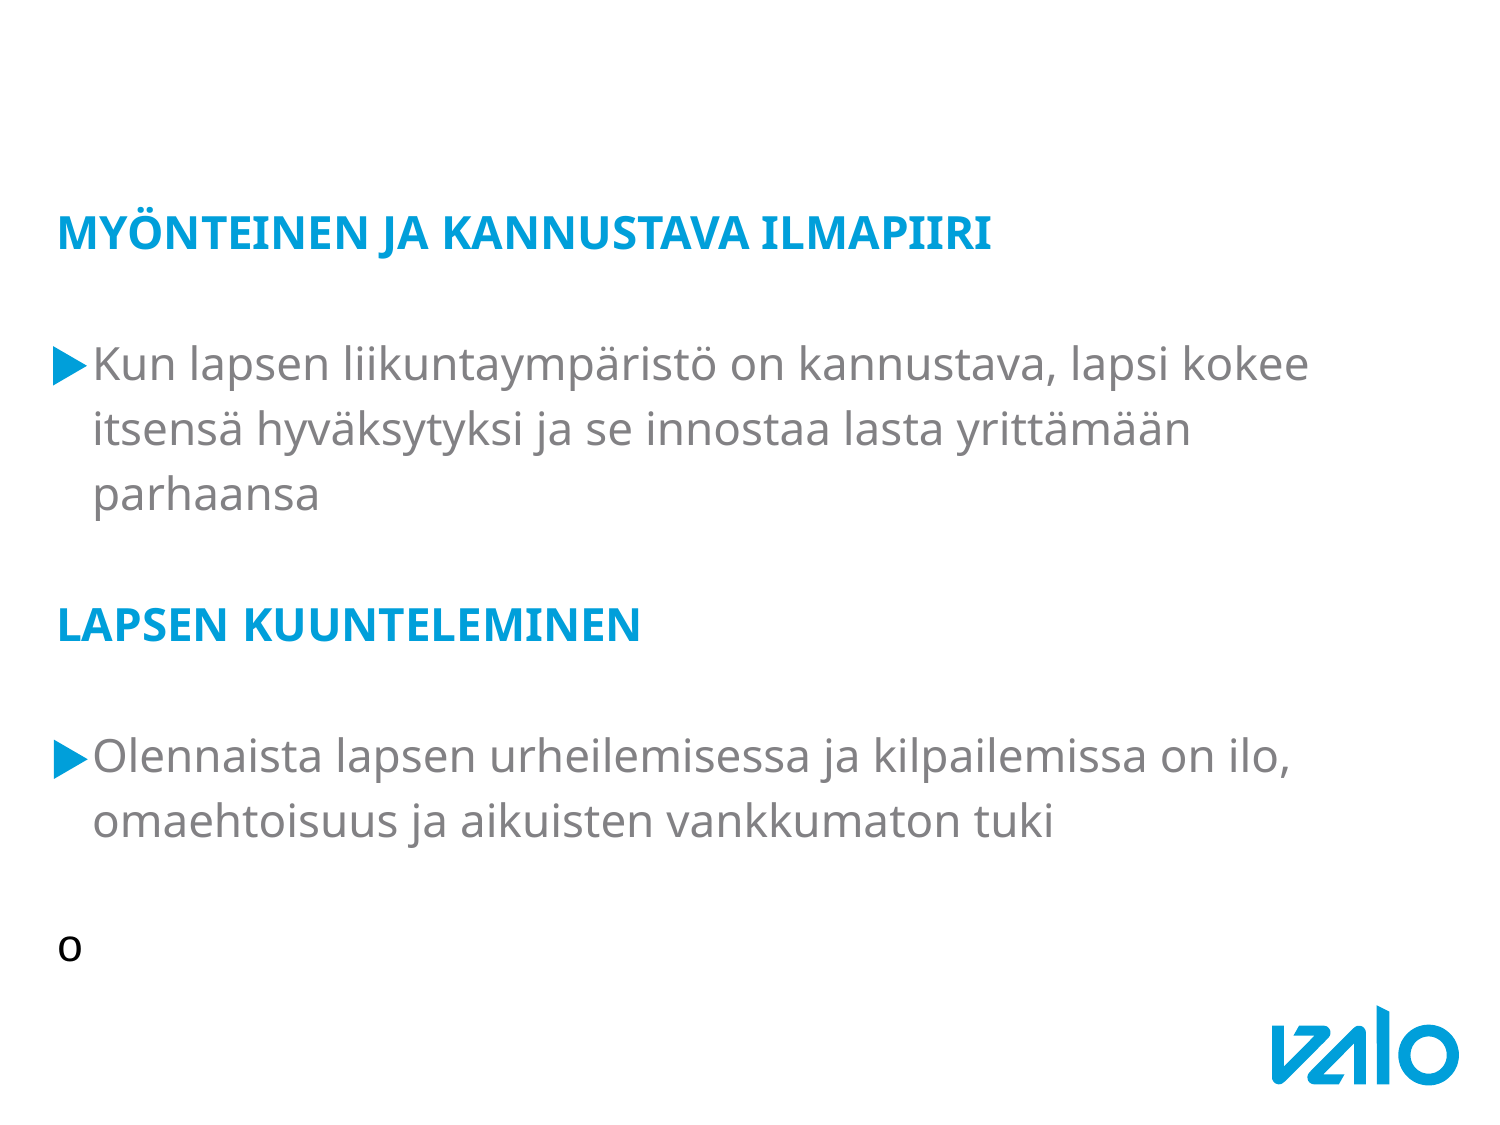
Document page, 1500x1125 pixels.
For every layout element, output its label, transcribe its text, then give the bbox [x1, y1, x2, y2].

text_box [53, 346, 87, 386]
text_box [53, 739, 88, 779]
list MYÖNTEINEN JA KANNUSTAVA ILMAPIIRI Kun lapsen liikuntaympäristö on kannustava, lapsi kokee itsensä hyväksytyksi ja se innostaa lasta yrittämään parhaansa LAPSEN KUUNTELEMINEN Olennaista lapsen urheilemisessa ja kilpailemissa on ilo, omaehtoisuus ja aikuisten vankkumaton tuki [41, 196, 1436, 1125]
